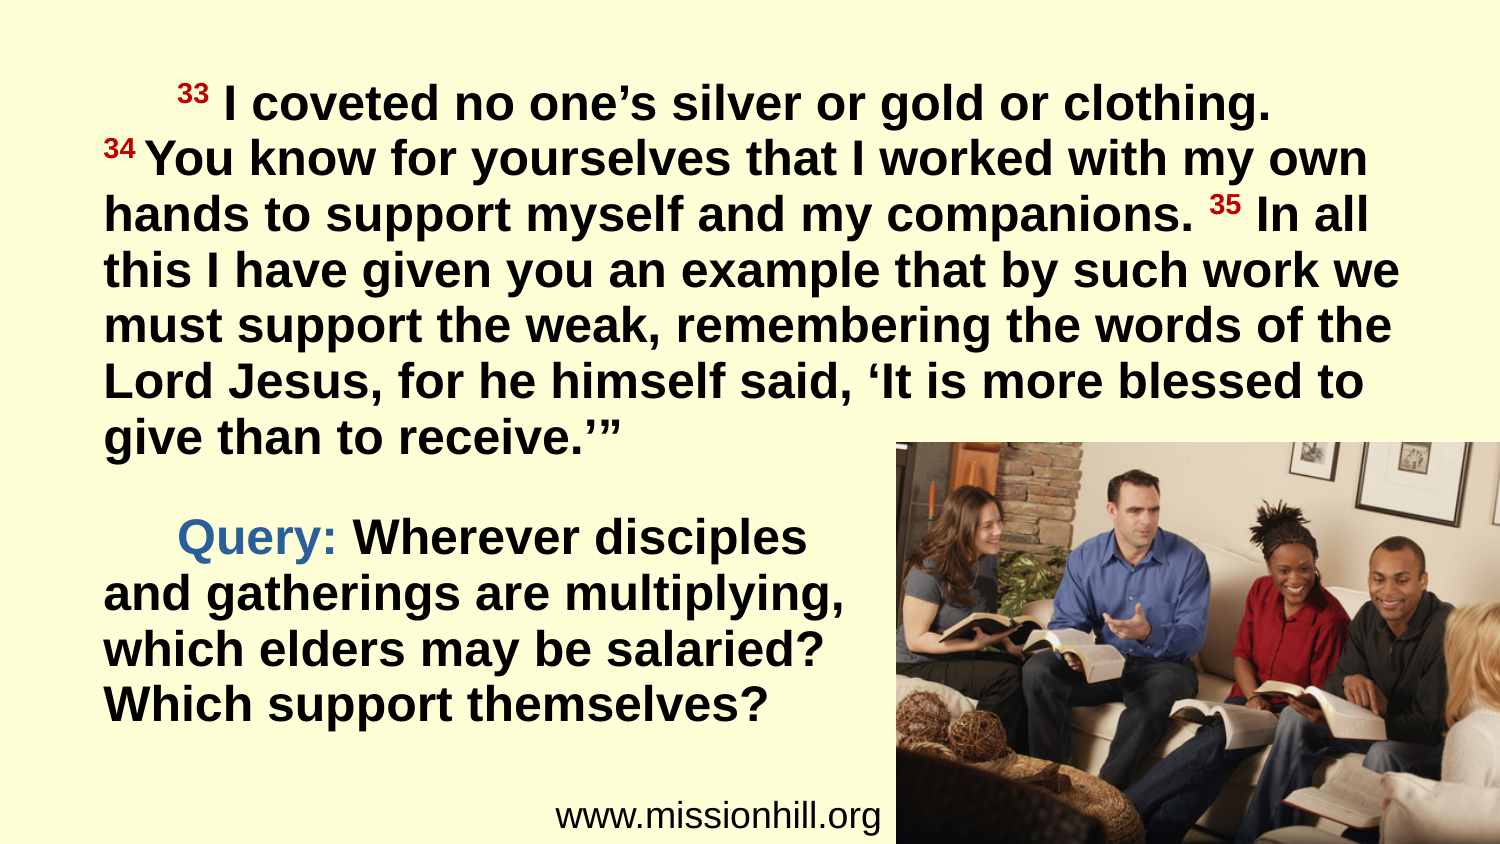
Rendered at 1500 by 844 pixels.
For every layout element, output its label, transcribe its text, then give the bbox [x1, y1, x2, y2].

text_box 33 I coveted no one’s silver or gold or clothing. 34 You know for yourselves that I worked with my own hands to support myself and my companions. 35 In all this I have given you an example that by such work we must support the weak, remembering the words of the Lord Jesus, for he himself said, ‘It is more blessed to give than to receive.’” [88, 67, 1418, 473]
text_box www.missionhill.org [295, 787, 897, 844]
text_box Query: Wherever disciples and gatherings are multiplying, which elders may be salaried? Which support themselves? [88, 501, 886, 740]
picture [896, 442, 1500, 844]
